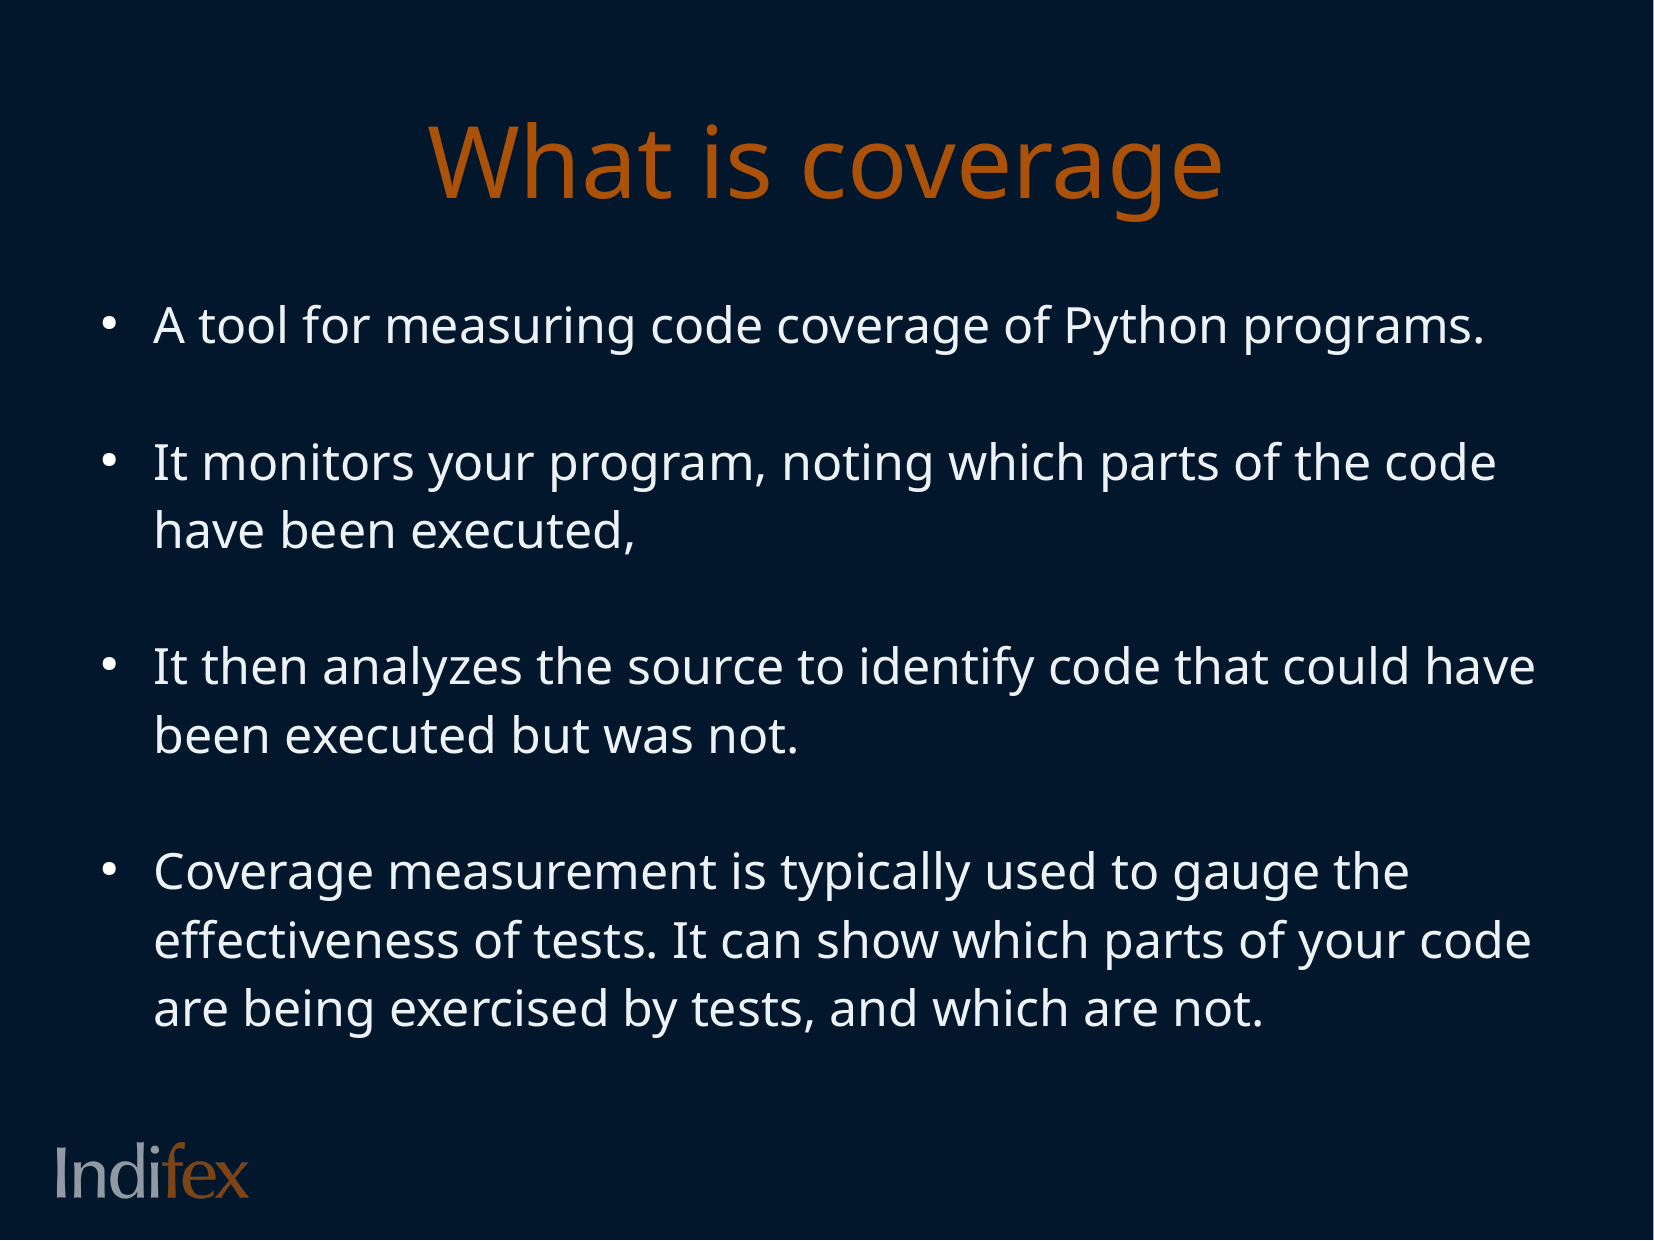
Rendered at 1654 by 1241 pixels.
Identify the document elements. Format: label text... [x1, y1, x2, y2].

list A tool for measuring code coverage of Python programs. It monitors your program, noting which parts of the code have been executed, It then analyzes the source to identify code that could have been executed but was not. Coverage measurement is typically used to gauge the effectiveness of tests. It can show which parts of your code are being exercised by tests, and which are not. [82, 290, 1571, 1109]
title What is coverage [82, 49, 1571, 257]
picture [56, 1142, 249, 1241]
